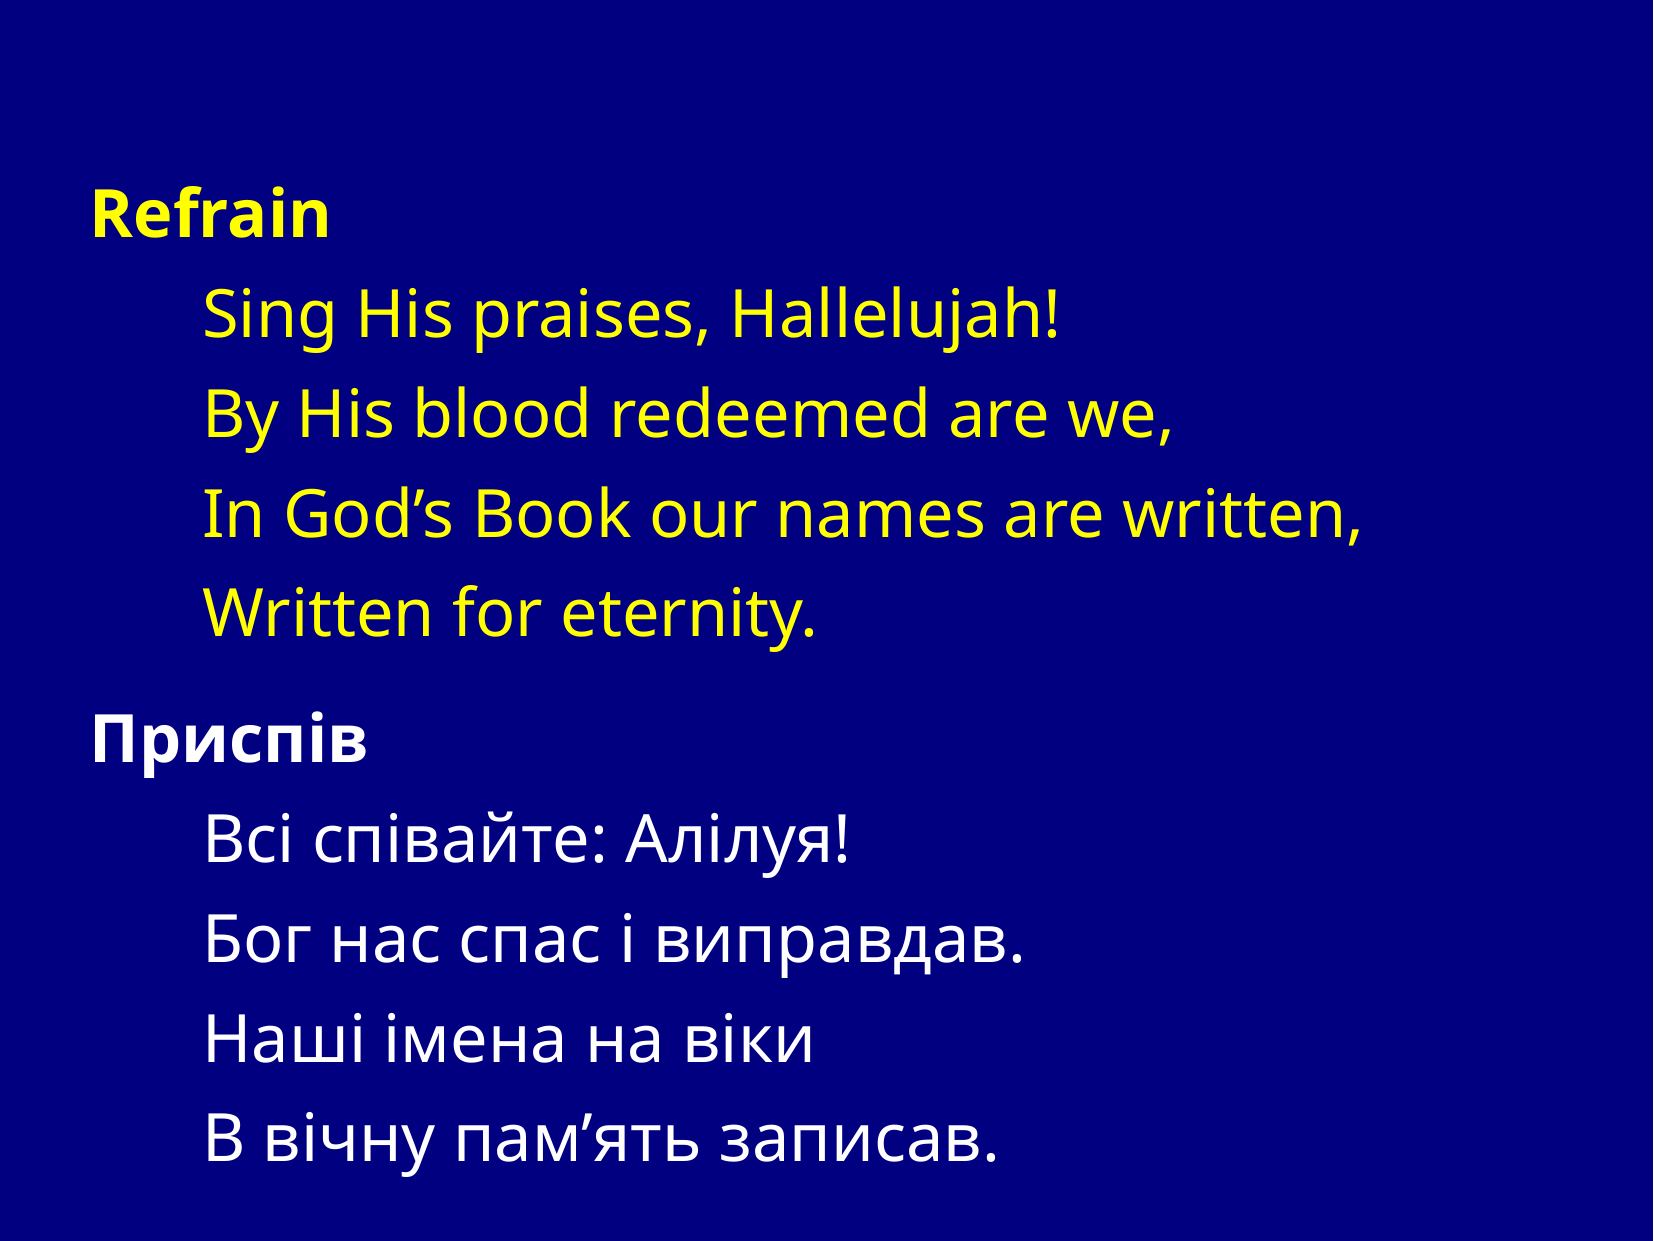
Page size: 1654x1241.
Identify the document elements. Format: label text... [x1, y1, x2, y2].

text_box Refrain Sing His praises, Hallelujah! By His blood redeemed are we, In God’s Book our names are written, Written for eternity. [75, 150, 1576, 638]
text_box Приспів Всі співайте: Алілуя! Бог нас спас і виправдав. Наші імена на віки В вічну пам’ять записав. [75, 675, 1576, 1163]
